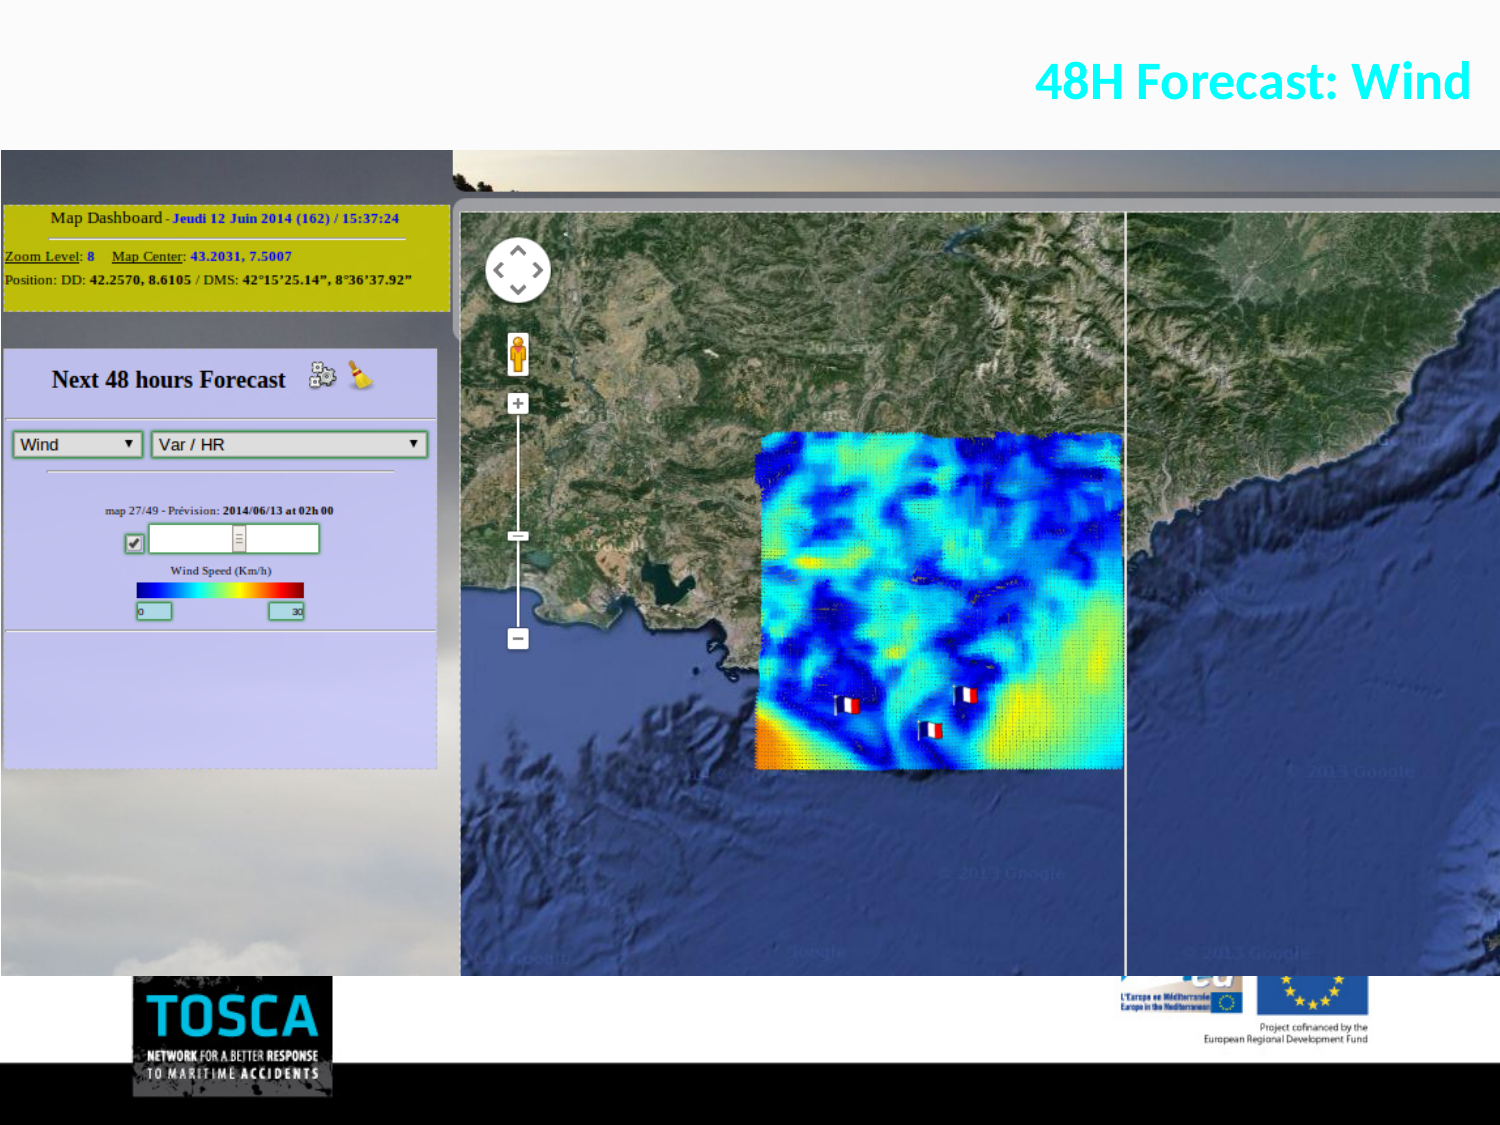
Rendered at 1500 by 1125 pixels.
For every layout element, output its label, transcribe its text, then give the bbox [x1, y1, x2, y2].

title 48H Forecast: Wind [460, 13, 1489, 142]
picture [0, 0, 1500, 1125]
